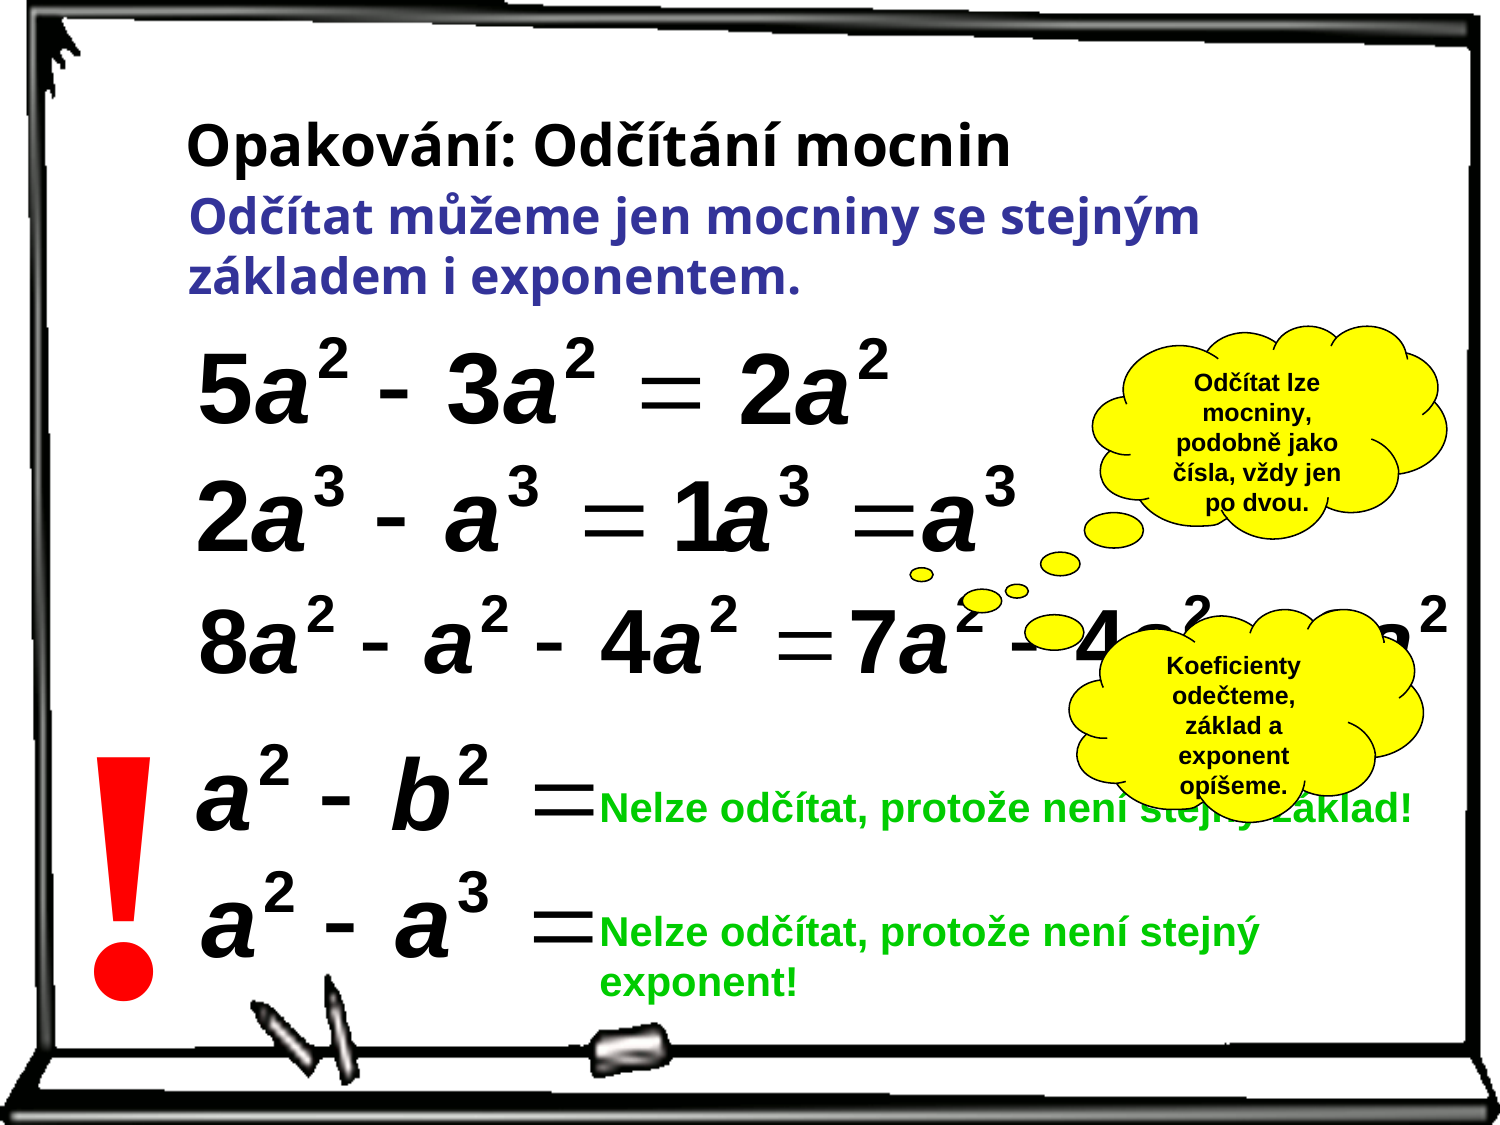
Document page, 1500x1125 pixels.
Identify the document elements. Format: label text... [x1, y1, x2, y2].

text_box Koeficienty odečteme, základ a exponent opíšeme. [1024, 614, 1084, 651]
text_box Odčítat lze mocniny, podobně jako čísla, vždy jen po dvou. [1084, 512, 1144, 549]
chart [182, 314, 1468, 697]
picture [0, 0, 1500, 1125]
text_box Nelze odčítat, protože není stejný základ! [584, 772, 1459, 839]
text_box Odčítat můžeme jen mocniny se stejným základem i exponentem. [173, 191, 1403, 298]
chart [195, 720, 601, 984]
text_box Koeficienty odečteme, základ a exponent opíšeme. [962, 589, 1002, 613]
text_box Nelze odčítat, protože není stejný exponent! [584, 897, 1471, 1014]
text_box Opakování: Odčítání mocnin [171, 89, 1211, 197]
text_box Odčítat lze mocniny, podobně jako čísla, vždy jen po dvou. [1092, 326, 1447, 540]
text_box [185, 314, 705, 449]
text_box ! [48, 623, 195, 1077]
text_box Koeficienty odečteme, základ a exponent opíšeme. [1069, 609, 1424, 823]
